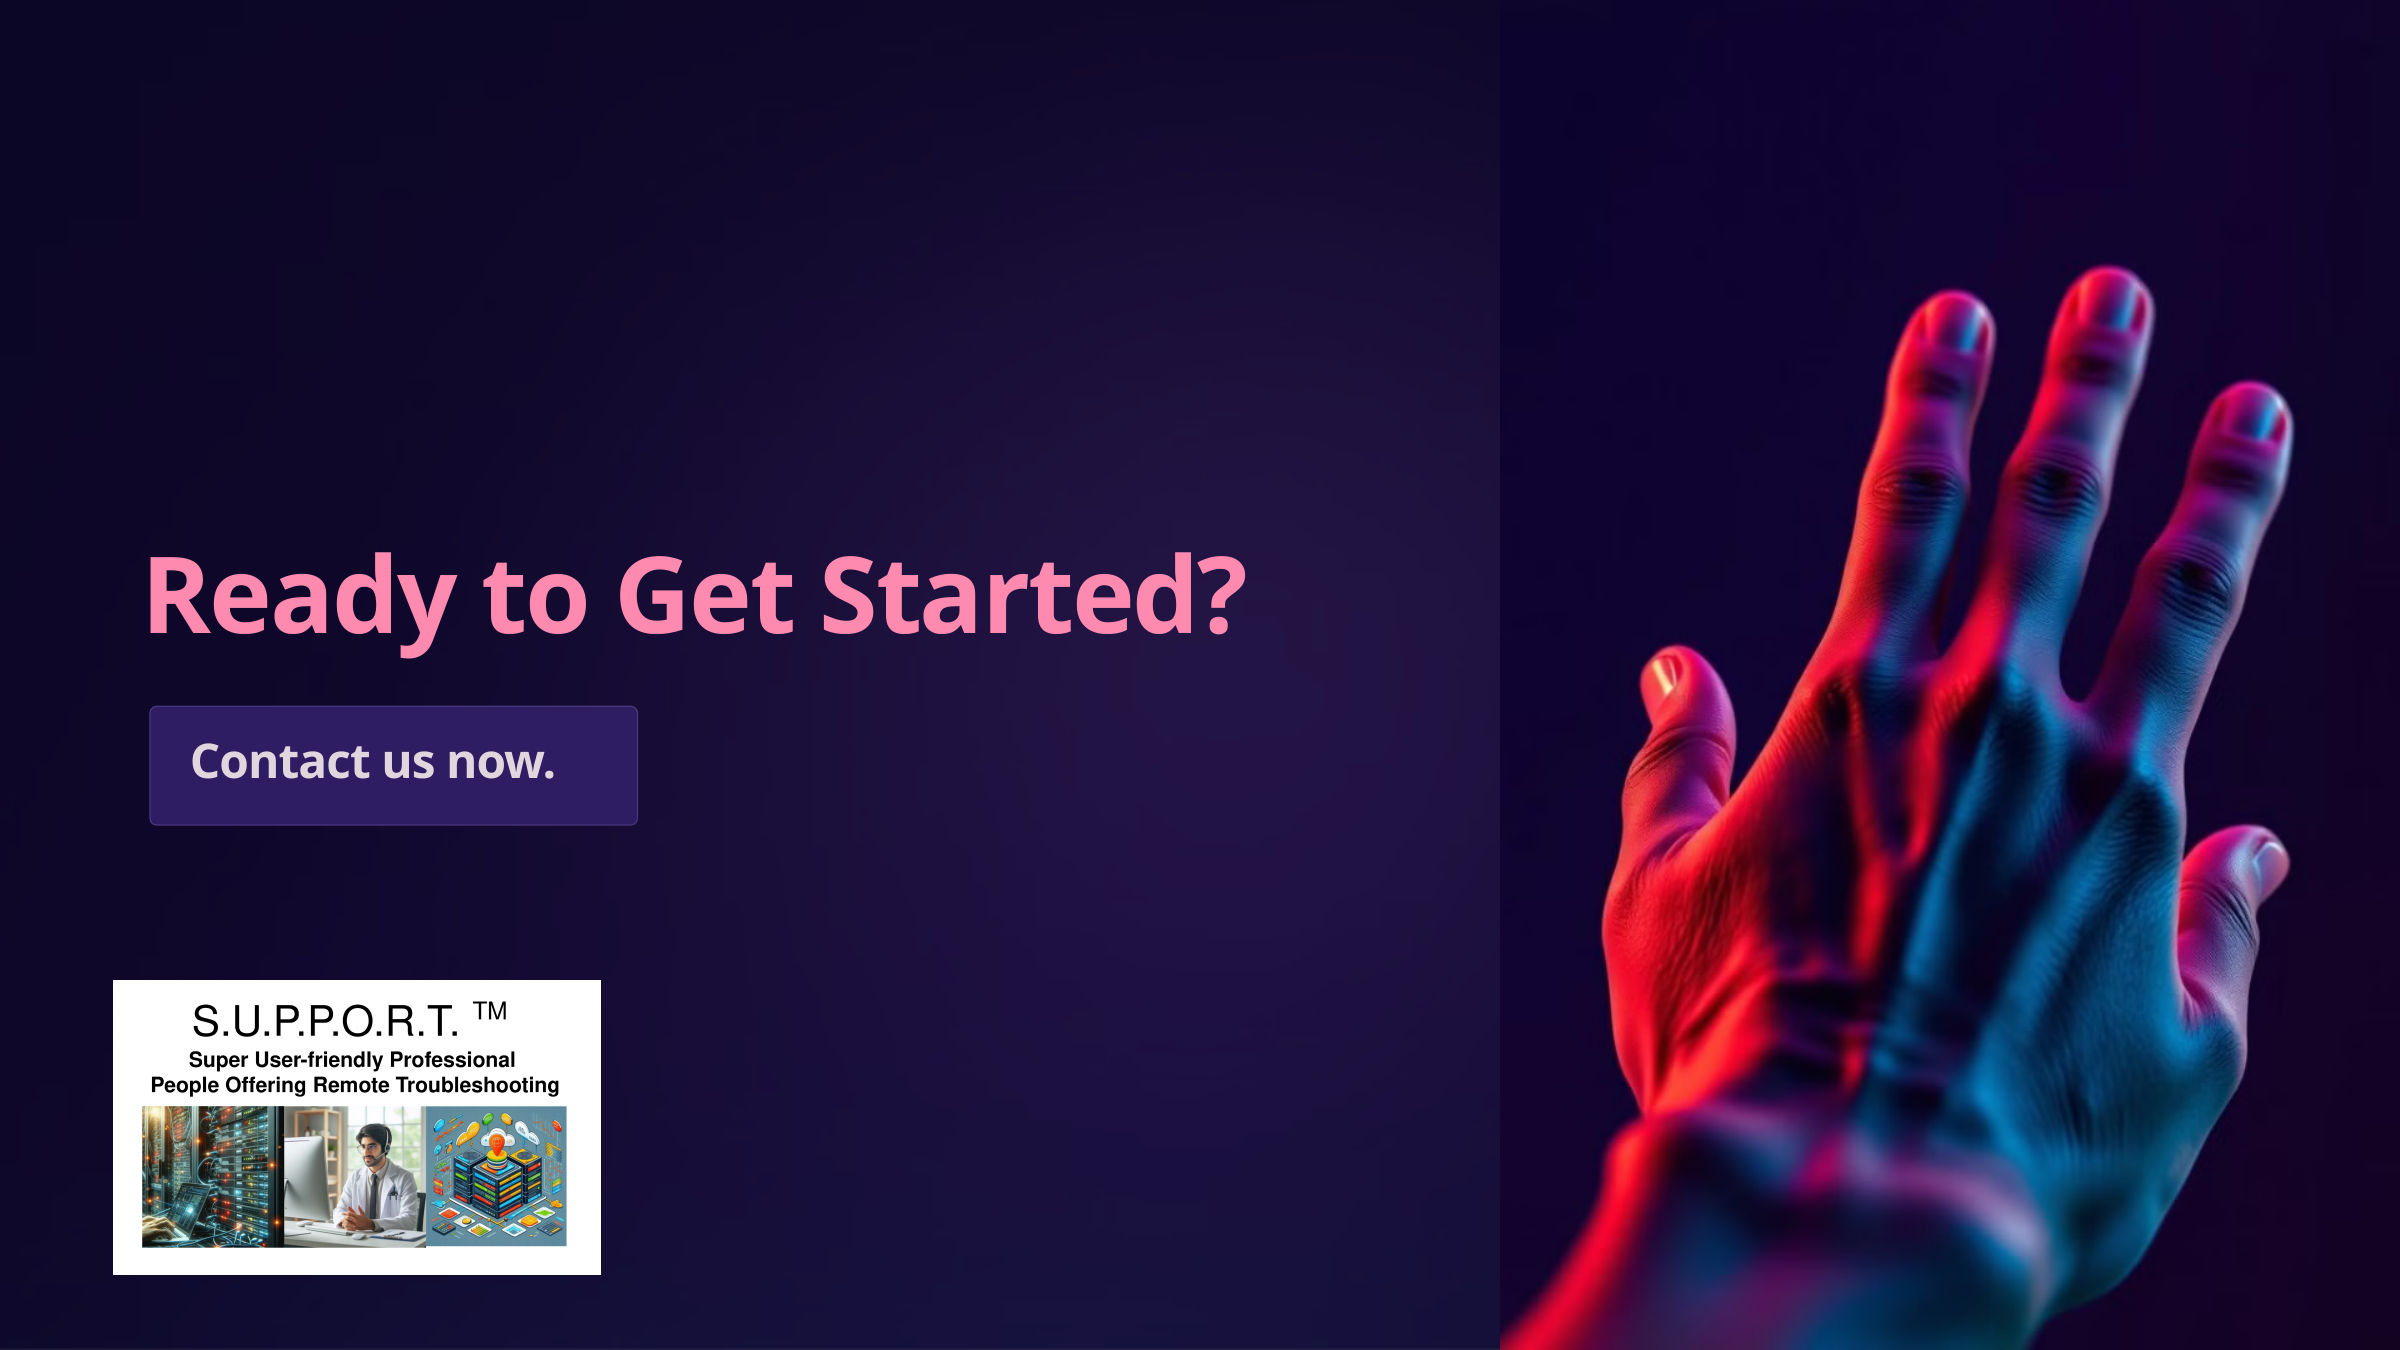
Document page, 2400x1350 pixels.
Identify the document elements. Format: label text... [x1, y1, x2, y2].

text_box Contact us now. [190, 727, 446, 762]
picture [113, 980, 601, 1276]
picture [1500, 0, 2400, 1350]
text_box Ready to Get Started? [141, 522, 1205, 656]
text_box [149, 706, 638, 826]
